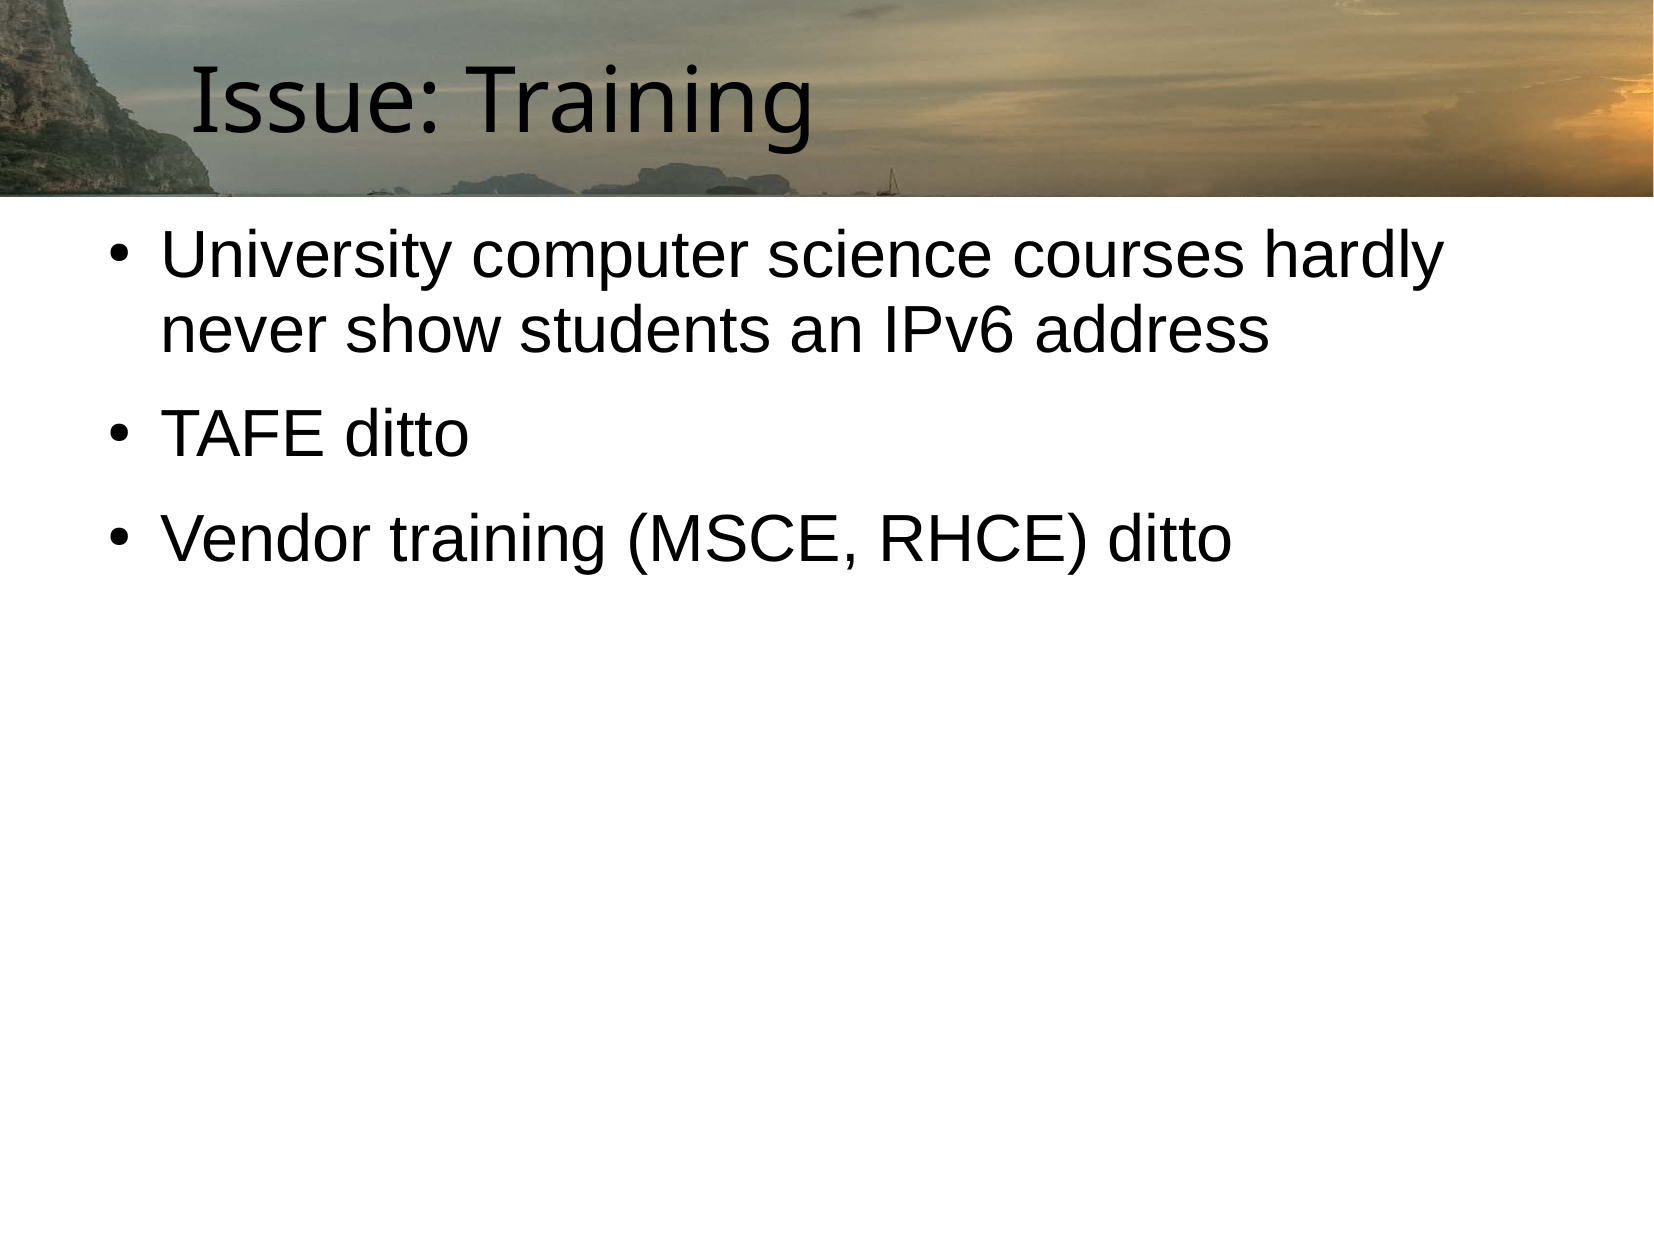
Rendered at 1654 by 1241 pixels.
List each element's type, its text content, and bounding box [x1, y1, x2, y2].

picture [0, 0, 1654, 197]
list University computer science courses hardly never show students an IPv6 address TAFE ditto Vendor training (MSCE, RHCE) ditto [89, 217, 1578, 1241]
title Issue: Training [190, 0, 1571, 194]
